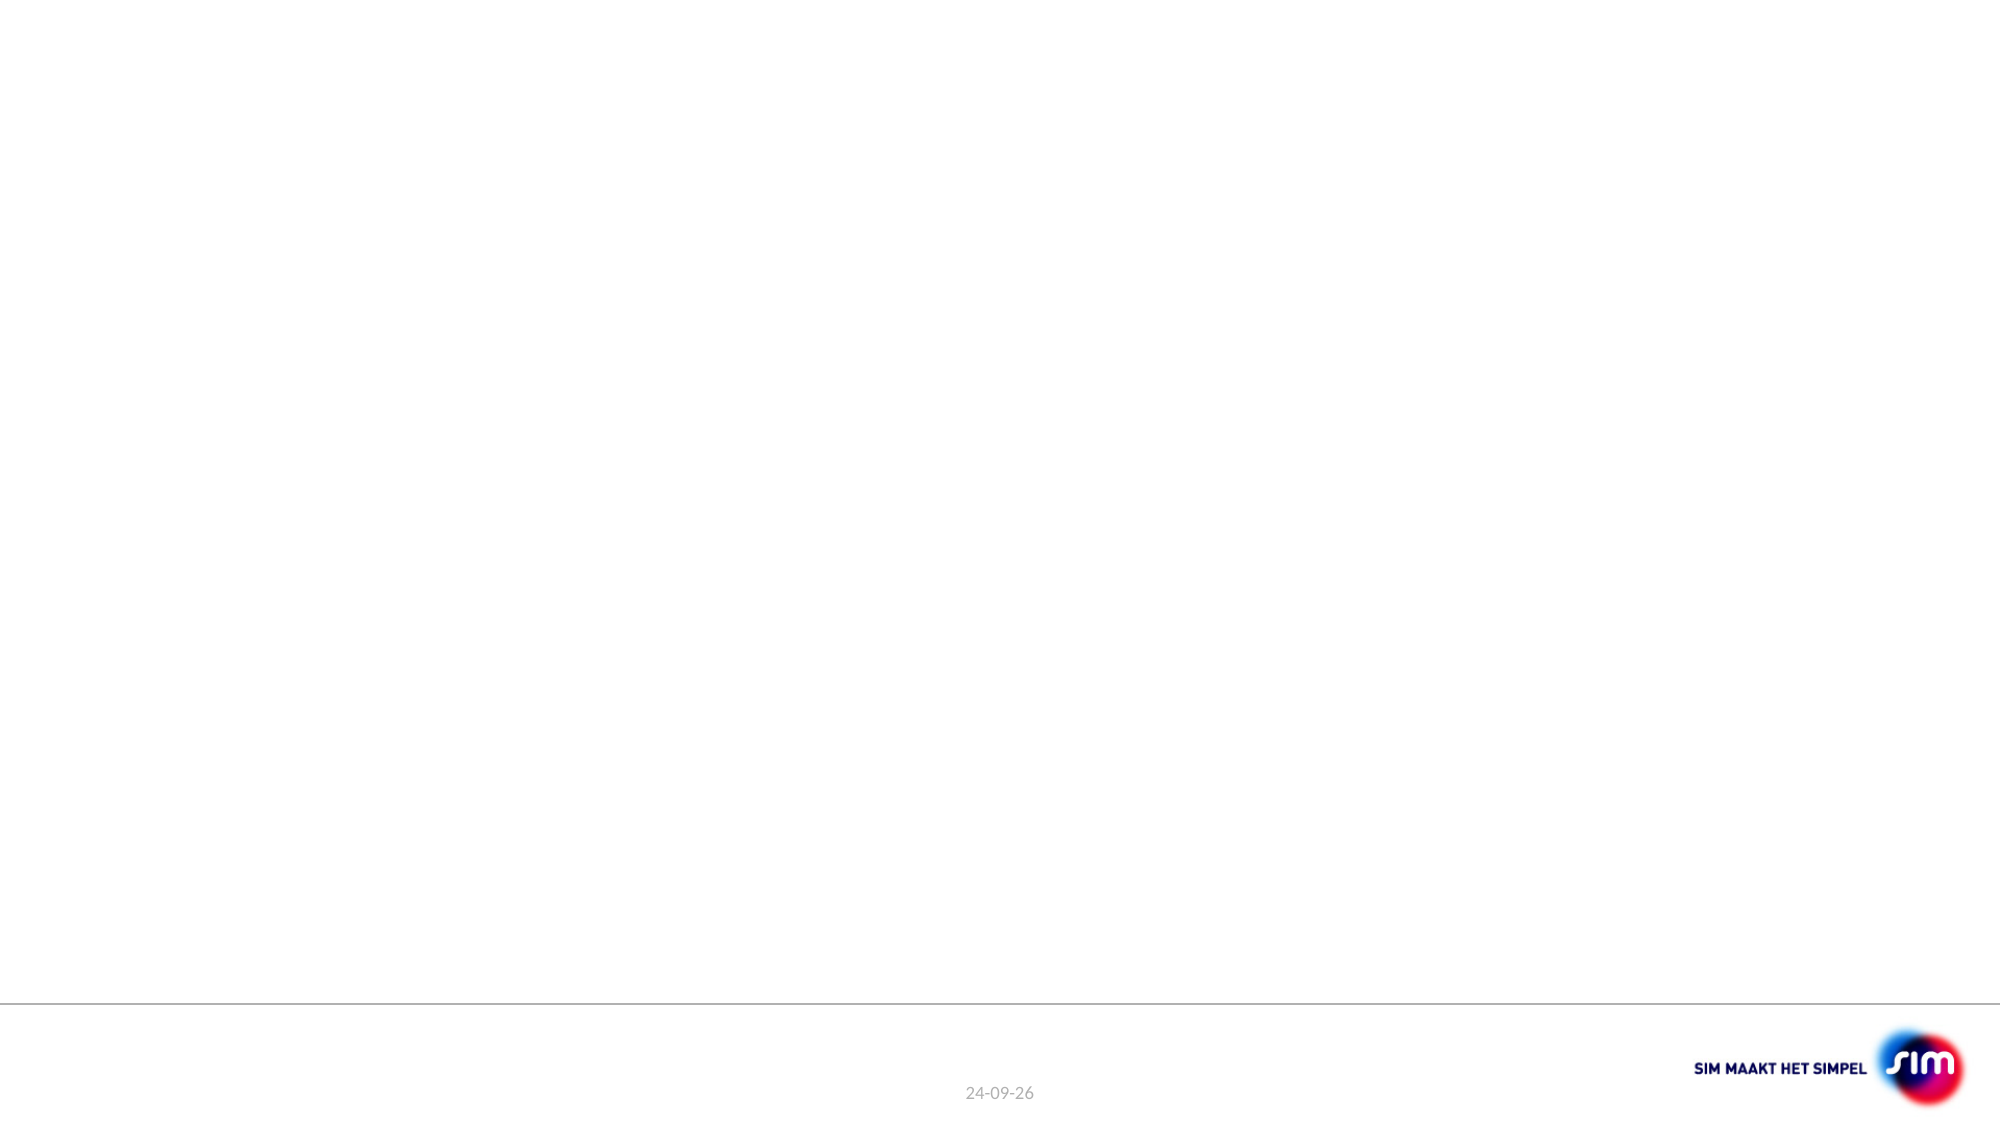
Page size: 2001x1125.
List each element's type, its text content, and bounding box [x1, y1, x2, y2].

text_box 2022 [645, 1080, 1355, 1105]
